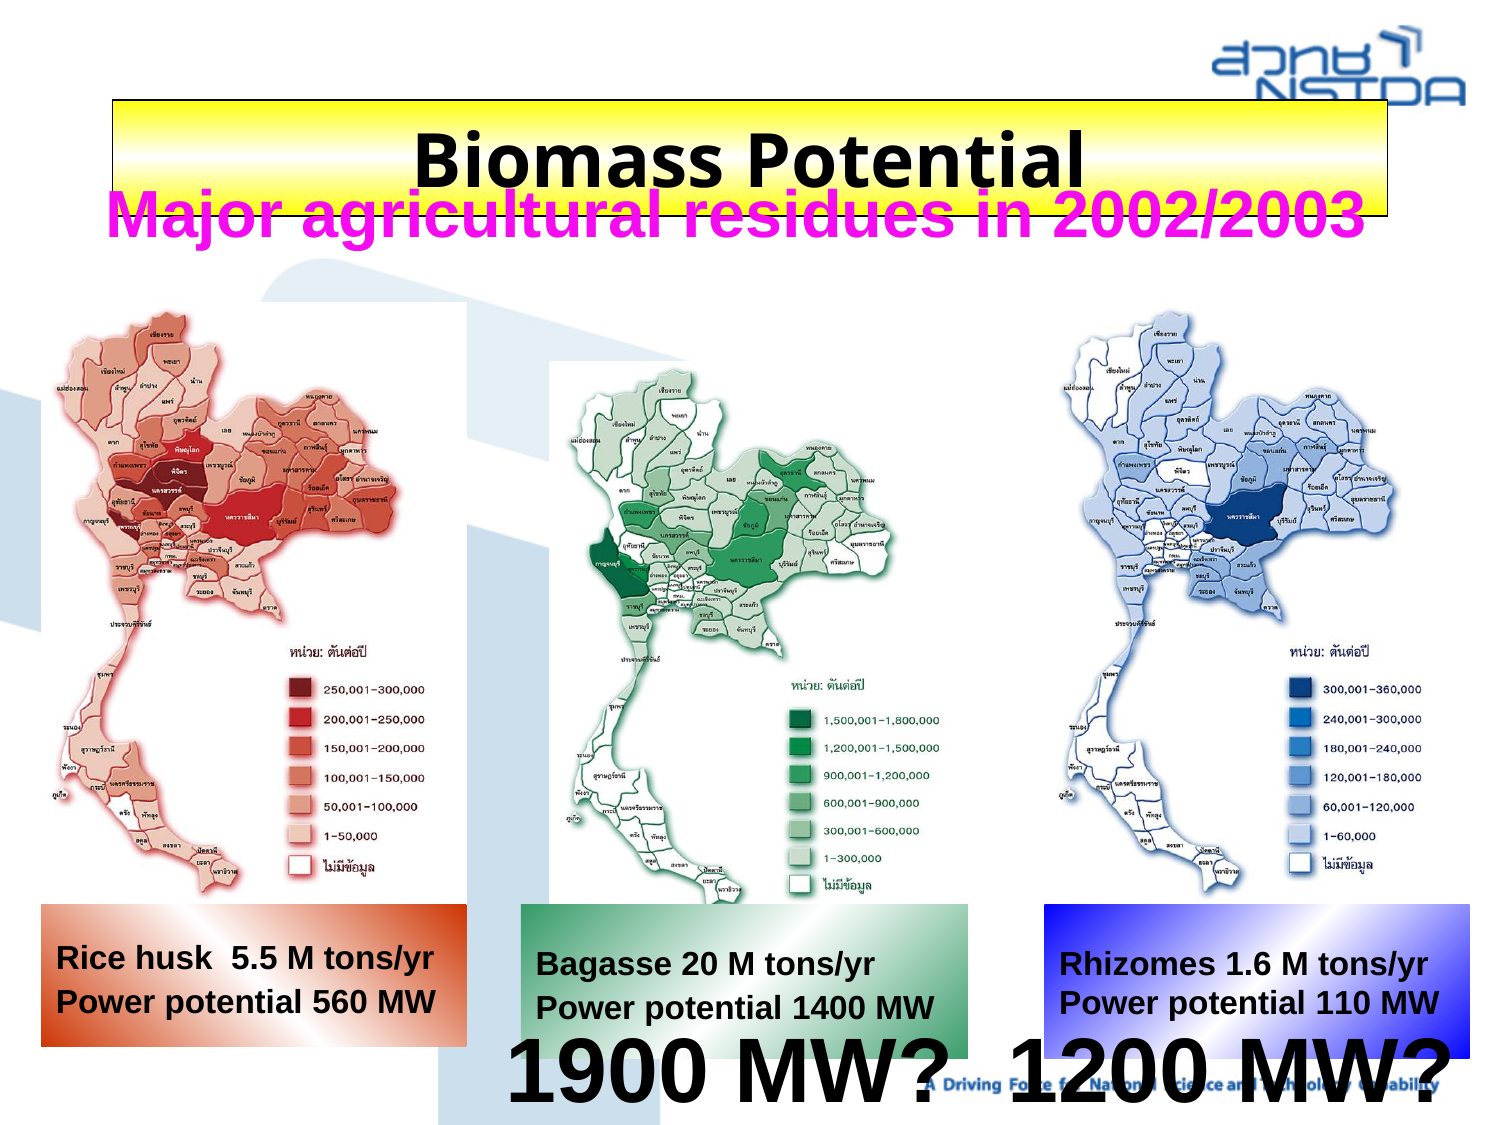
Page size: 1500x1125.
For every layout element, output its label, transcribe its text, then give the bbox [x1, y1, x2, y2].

text_box Bagasse 20 M tons/yr Power potential 1400 MW [520, 904, 968, 1015]
text_box 1900 MW? [490, 1015, 969, 1125]
text_box Major agricultural residues in 2002/2003 [63, 172, 1411, 261]
text_box Rhizomes 1.6 M tons/yr Power potential 110 MW [1044, 904, 1470, 1015]
title Biomass Potential [112, 99, 1388, 172]
picture [0, 0, 1500, 1125]
text_box Rice husk 5.5 M tons/yr Power potential 560 MW [41, 904, 467, 1047]
text_box Rhizomes 1.6 M tons/yr Power potential 110 MW [1044, 904, 1118, 978]
text_box 1200 MW? [992, 1015, 1471, 1125]
